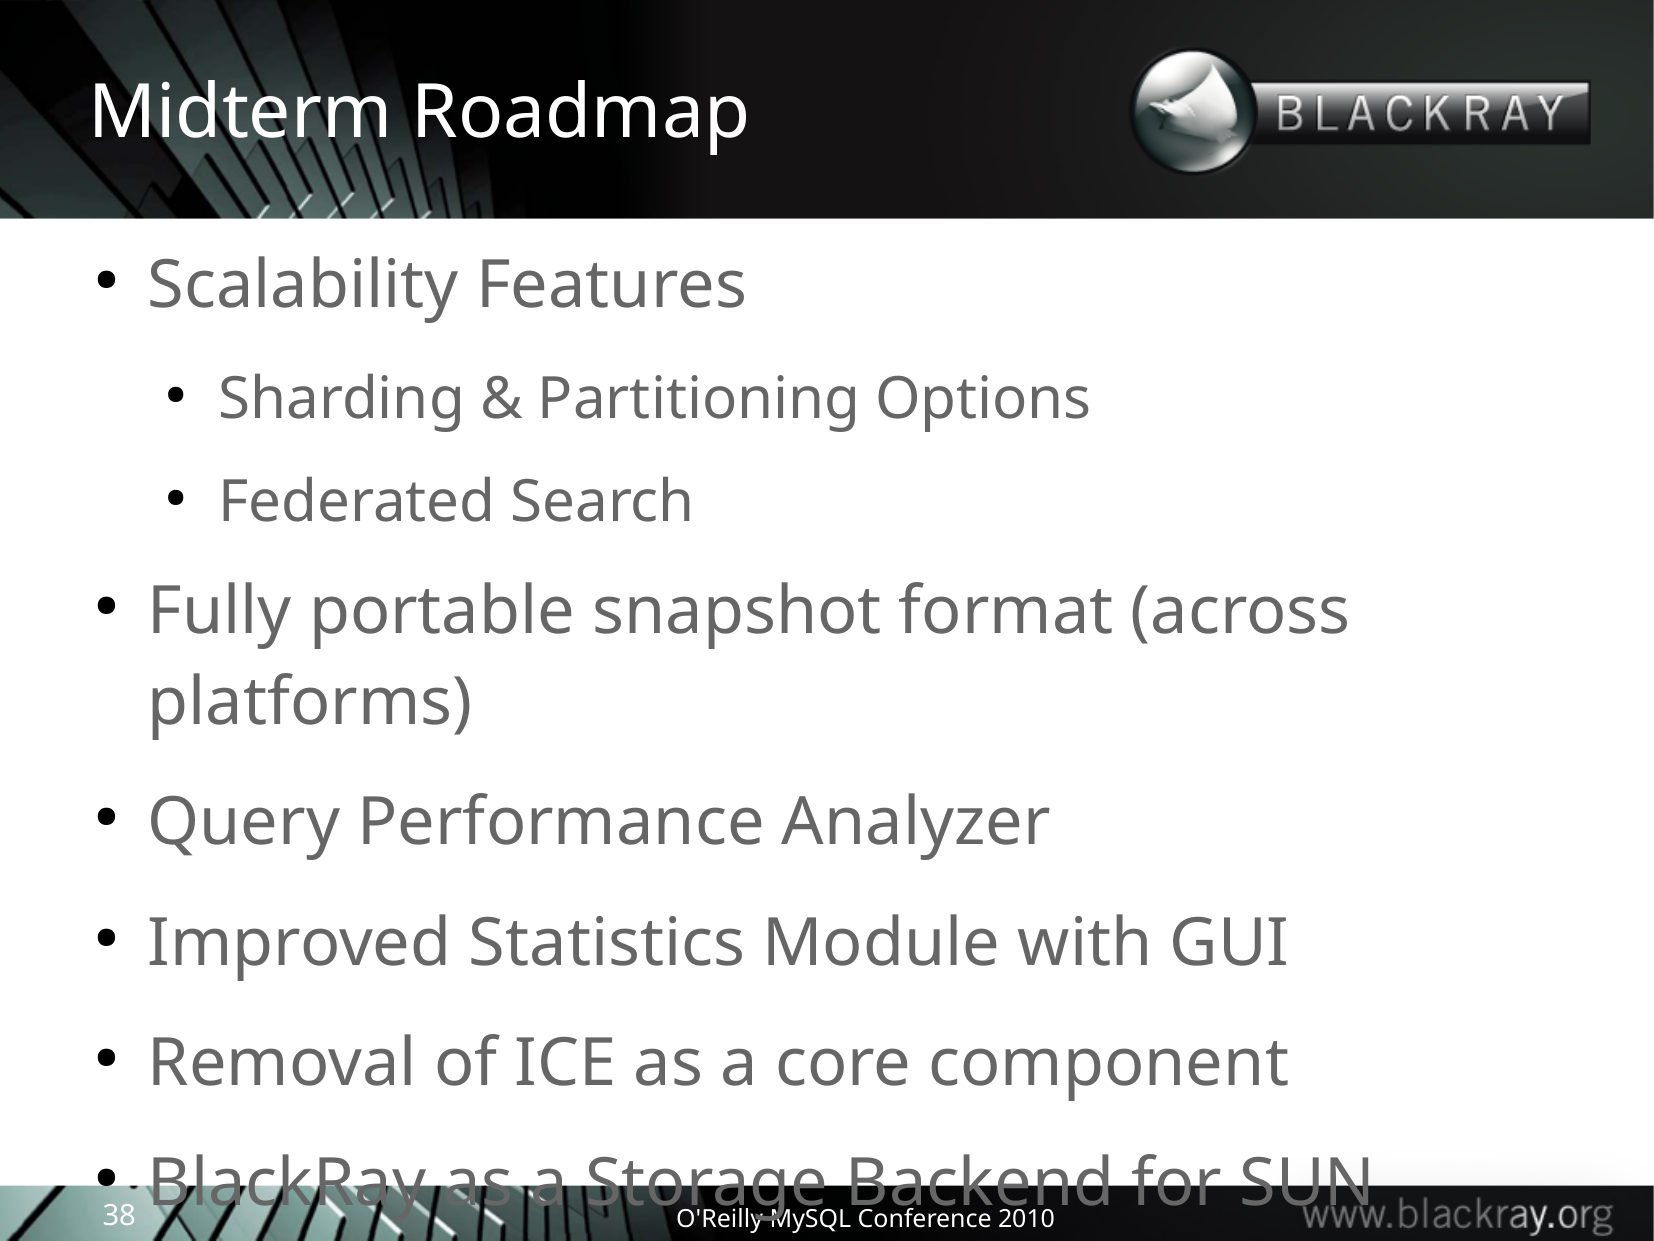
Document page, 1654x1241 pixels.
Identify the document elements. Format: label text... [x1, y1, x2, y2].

list Scalability Features Sharding & Partitioning Options Federated Search Fully portable snapshot format (across platforms) Query Performance Analyzer Improved Statistics Module with GUI Removal of ICE as a core component BlackRay as a Storage Backend for SUN OpenDS LDAP Engine [76, 236, 1625, 1137]
picture [0, 0, 1654, 1241]
title Midterm Roadmap [88, 46, 1577, 170]
